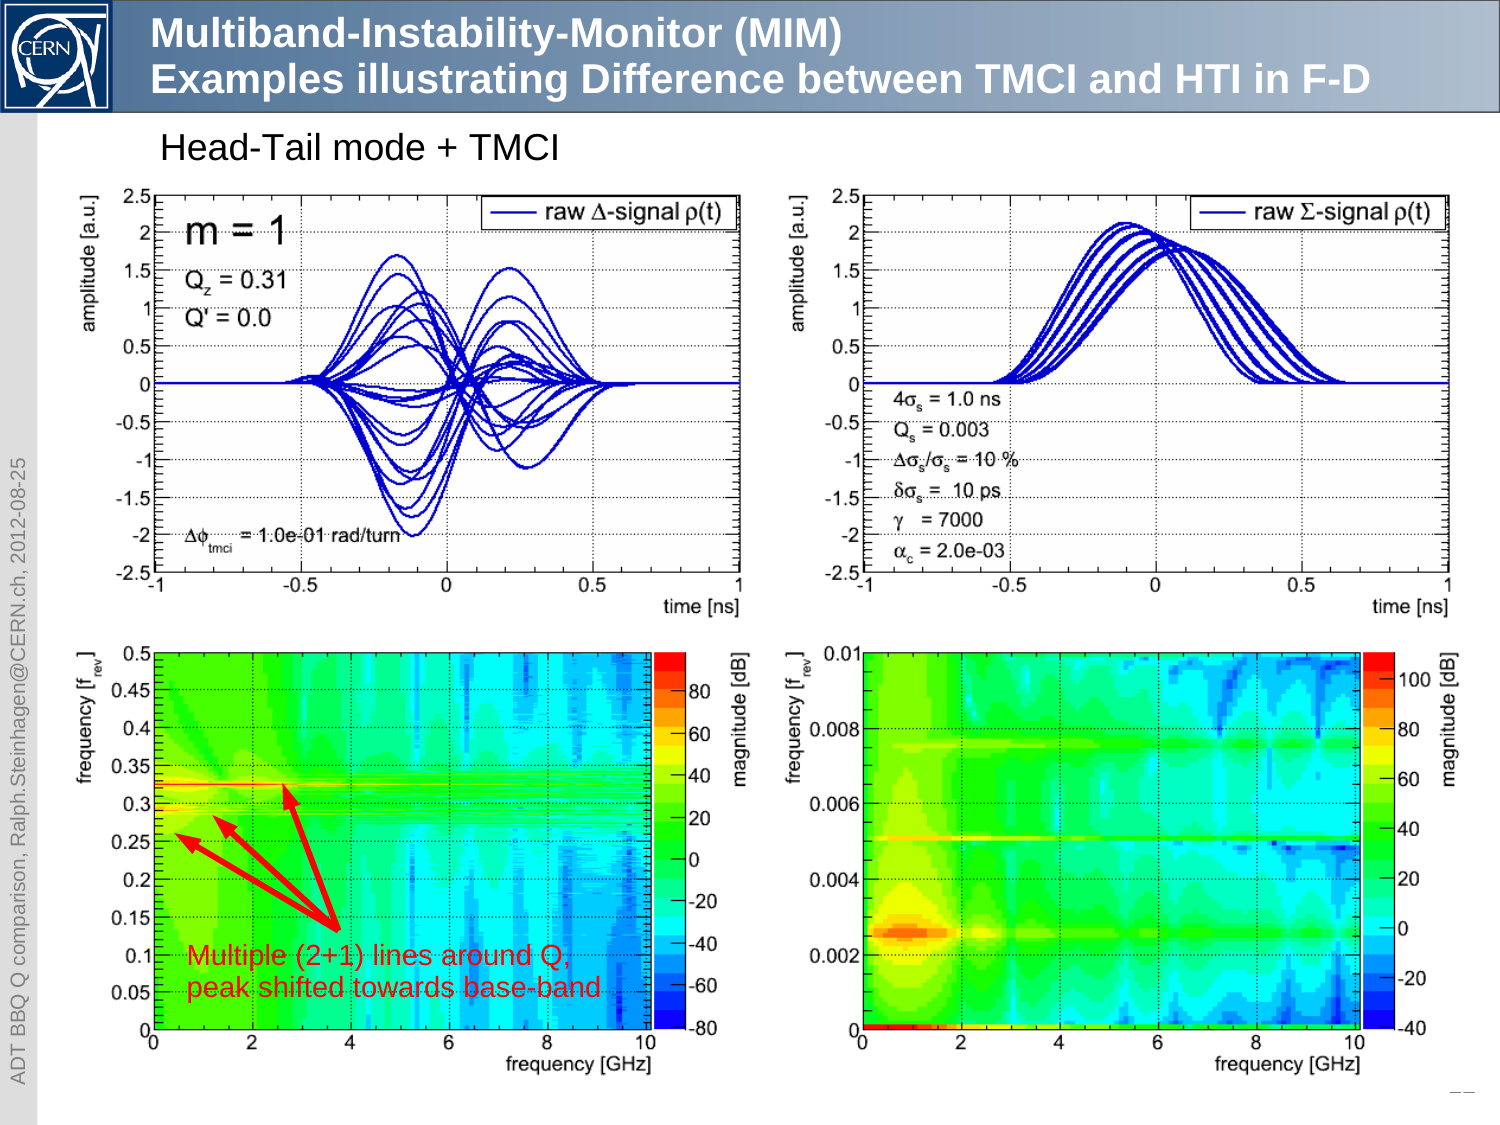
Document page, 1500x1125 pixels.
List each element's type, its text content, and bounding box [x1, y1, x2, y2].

text_box Head-Tail mode + TMCI [142, 116, 579, 180]
title Multiband-Instability-Monitor (MIM) Examples illustrating Difference between TMCI and HTI in F-D [150, 0, 1500, 113]
picture [0, 0, 113, 113]
text_box Multiple (2+1) lines around Q, peak shifted towards base-band [171, 930, 618, 1013]
picture [59, 177, 1477, 1092]
